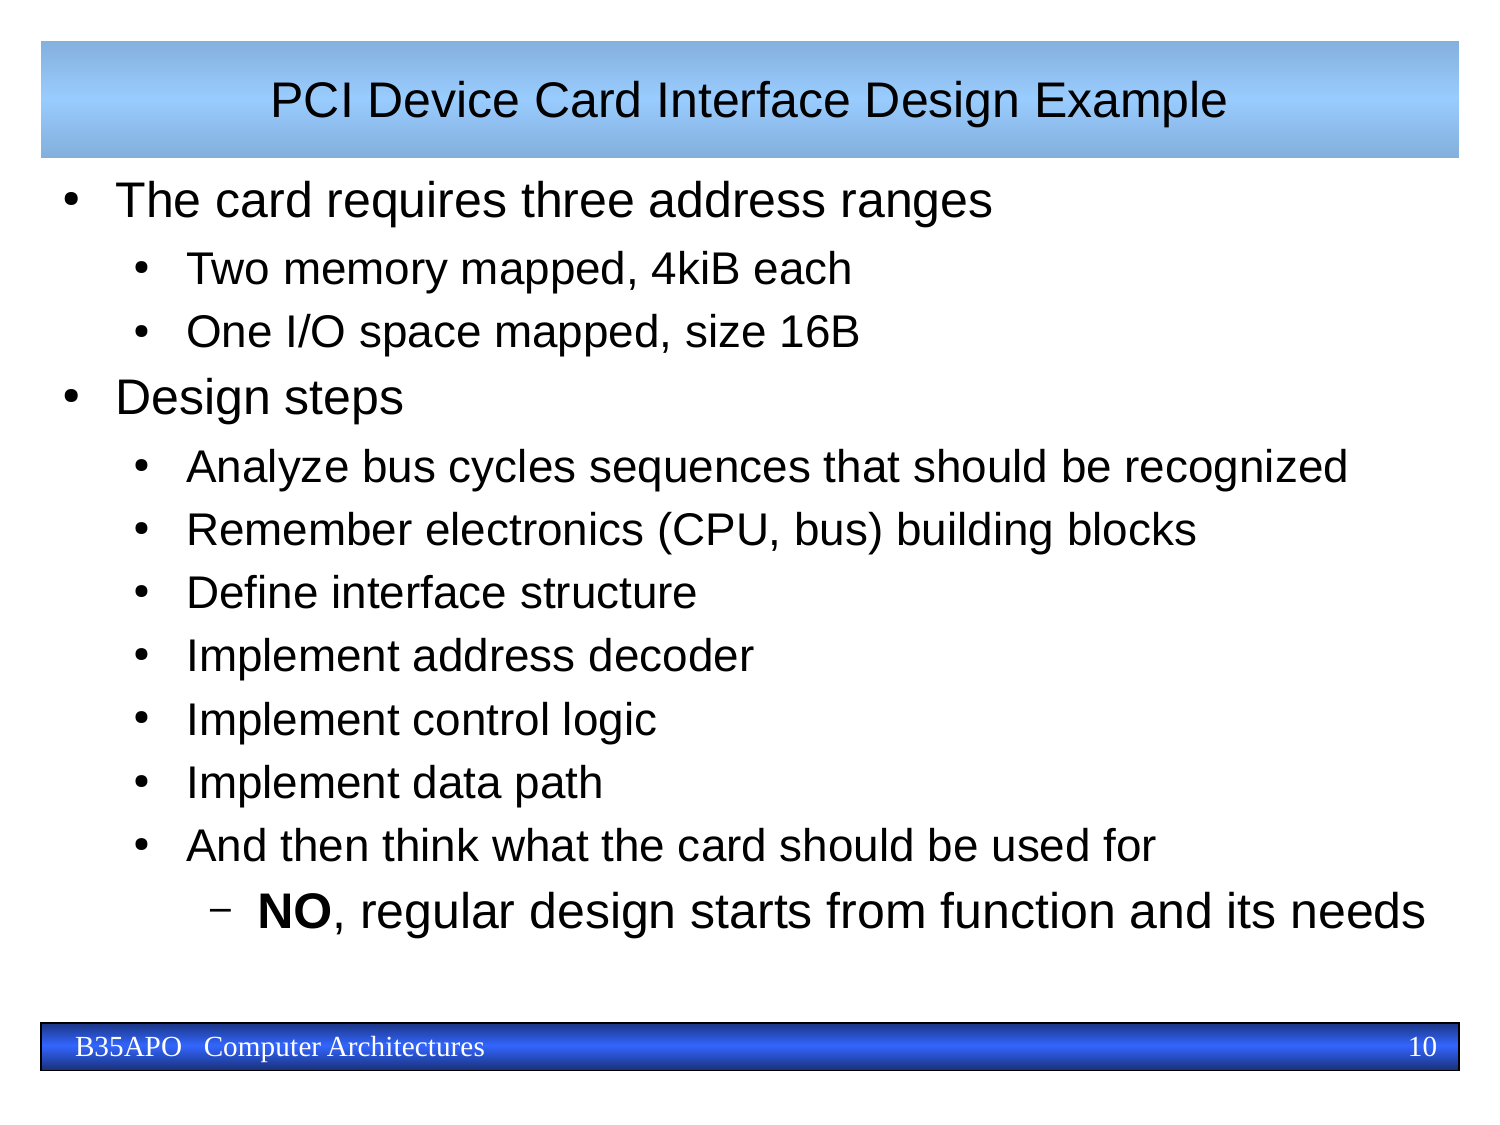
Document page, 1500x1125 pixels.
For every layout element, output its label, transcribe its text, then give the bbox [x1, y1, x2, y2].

title PCI Device Card Interface Design Example [41, 41, 1459, 158]
list The card requires three address ranges Two memory mapped, 4kiB each One I/O space mapped, size 16B Design steps Analyze bus cycles sequences that should be recognized Remember electronics (CPU, bus) building blocks Define interface structure Implement address decoder Implement control logic Implement data path And then think what the card should be used for NO, regular design starts from function and its needs [44, 172, 1468, 994]
